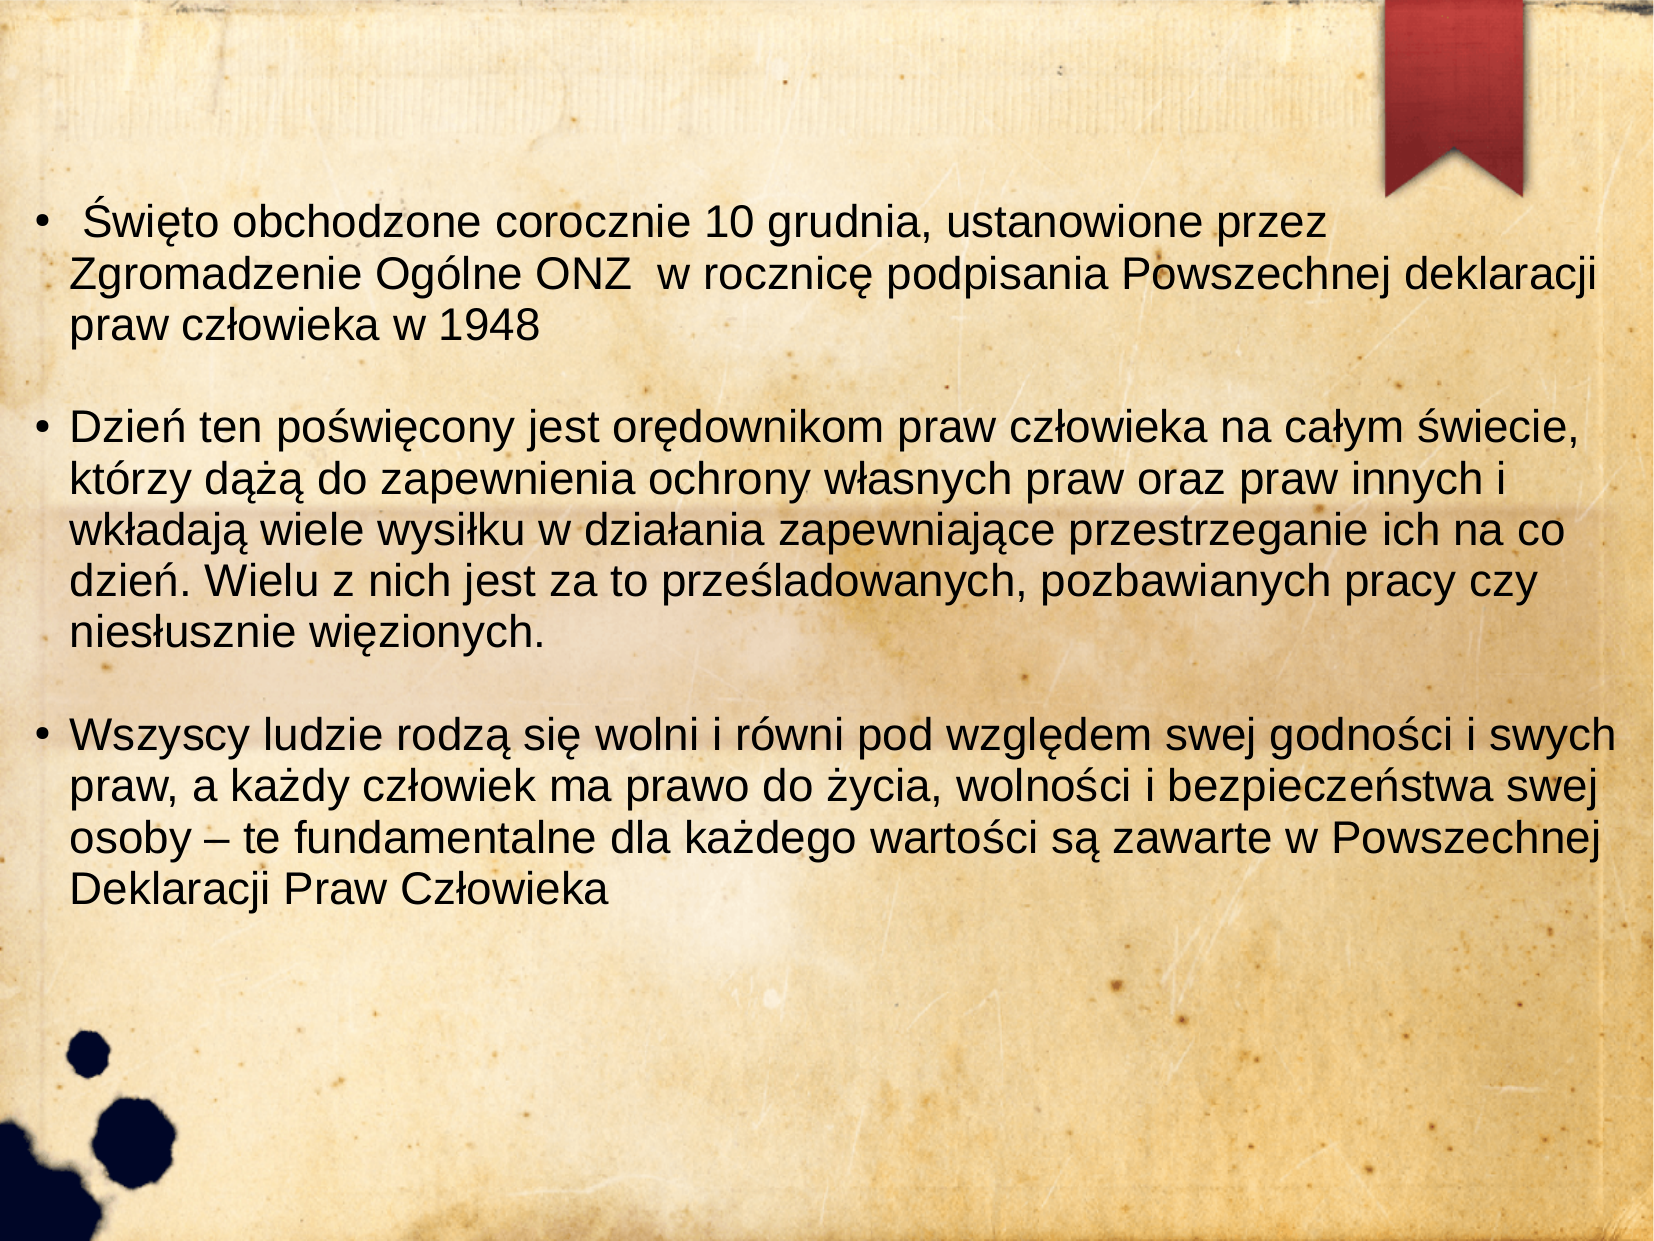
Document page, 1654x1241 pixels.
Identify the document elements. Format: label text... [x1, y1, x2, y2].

picture [0, 0, 1654, 1241]
text_box Święto obchodzone corocznie 10 grudnia, ustanowione przez Zgromadzenie Ogólne ONZ w rocznicę podpisania Powszechnej deklaracji praw człowieka w 1948 Dzień ten poświęcony jest orędownikom praw człowieka na całym świecie, którzy dążą do zapewnienia ochrony własnych praw oraz praw innych i wkładają wiele wysiłku w działania zapewniające przestrzeganie ich na co dzień. Wielu z nich jest za to prześladowanych, pozbawianych pracy czy niesłusznie więzionych. Wszyscy ludzie rodzą się wolni i równi pod względem swej godności i swych praw, a każdy człowiek ma prawo do życia, wolności i bezpieczeństwa swej osoby – te fundamentalne dla każdego wartości są zawarte w Powszechnej Deklaracji Praw Człowieka [19, 189, 1642, 922]
